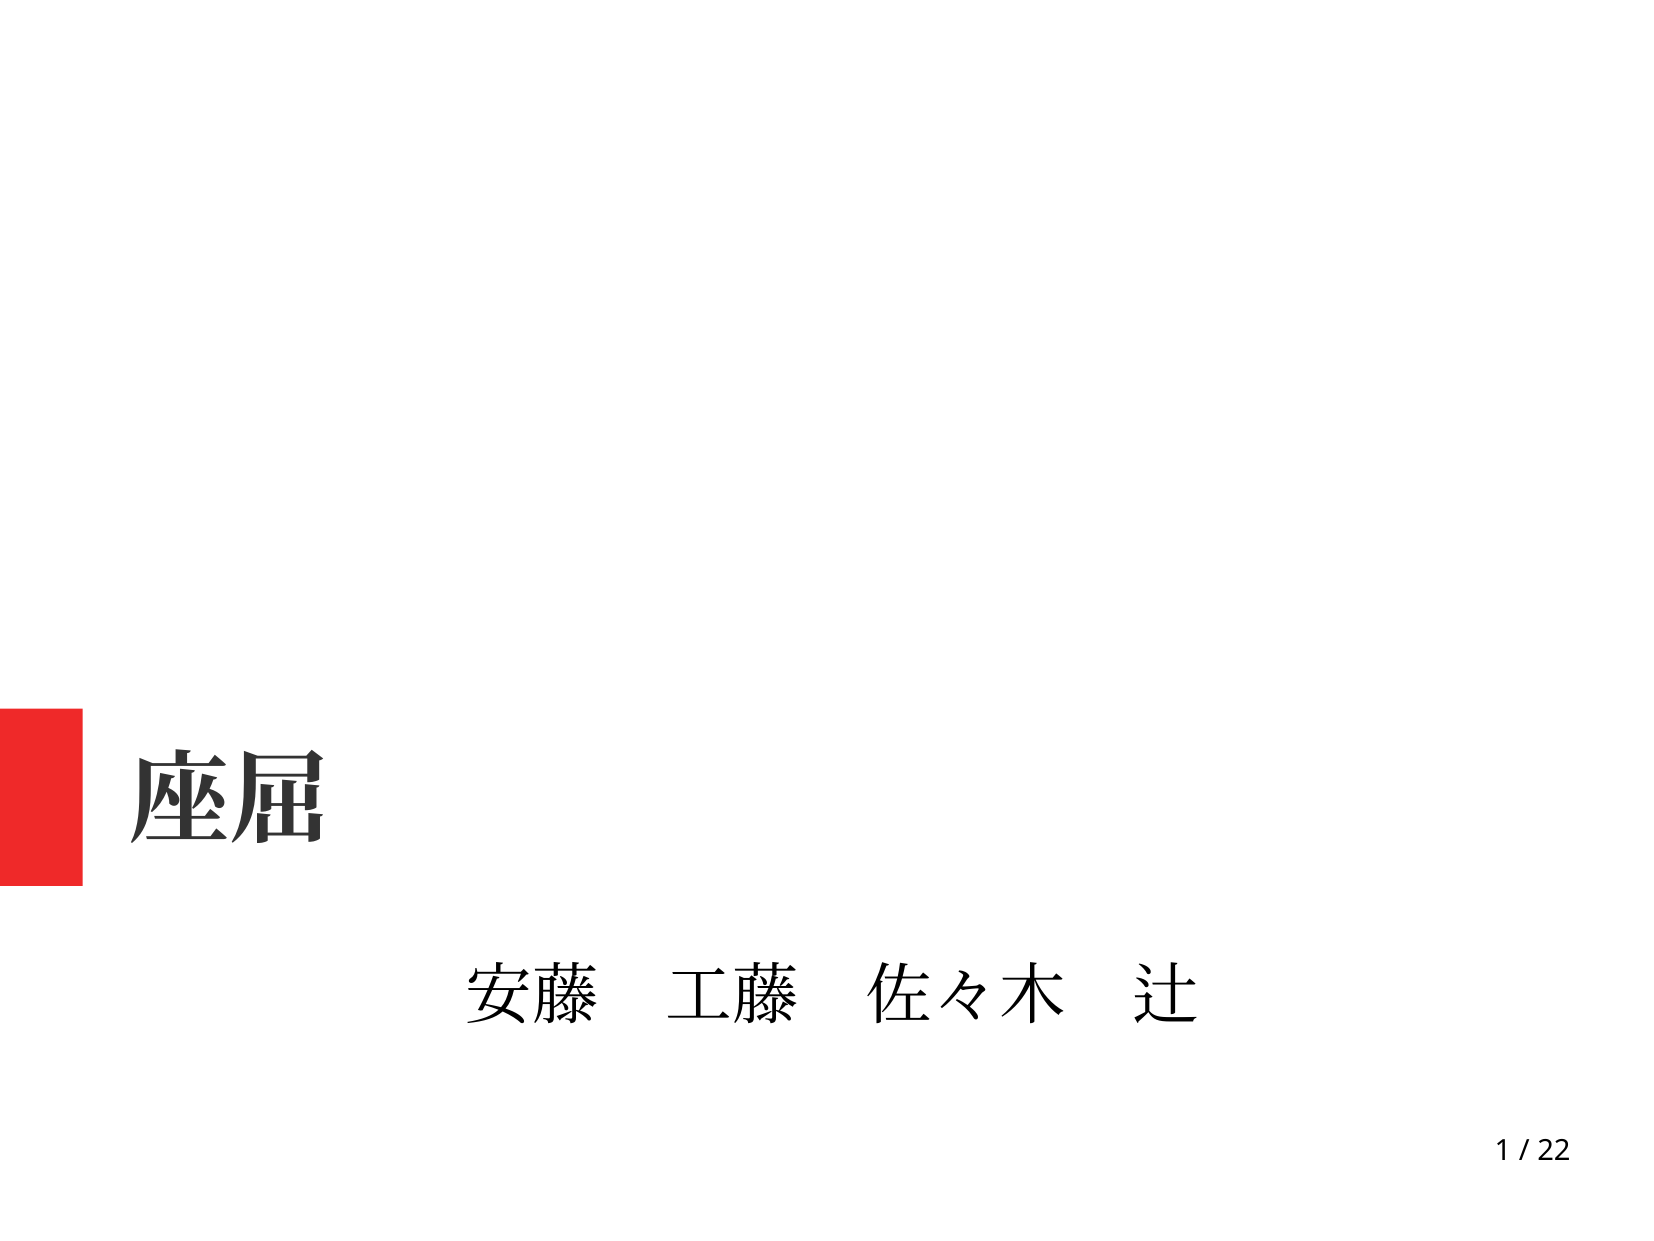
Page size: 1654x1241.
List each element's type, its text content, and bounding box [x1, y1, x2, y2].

subtitle 安藤 工藤 佐々木 辻 [129, 850, 1536, 1130]
title 座屈 [129, 655, 1536, 850]
